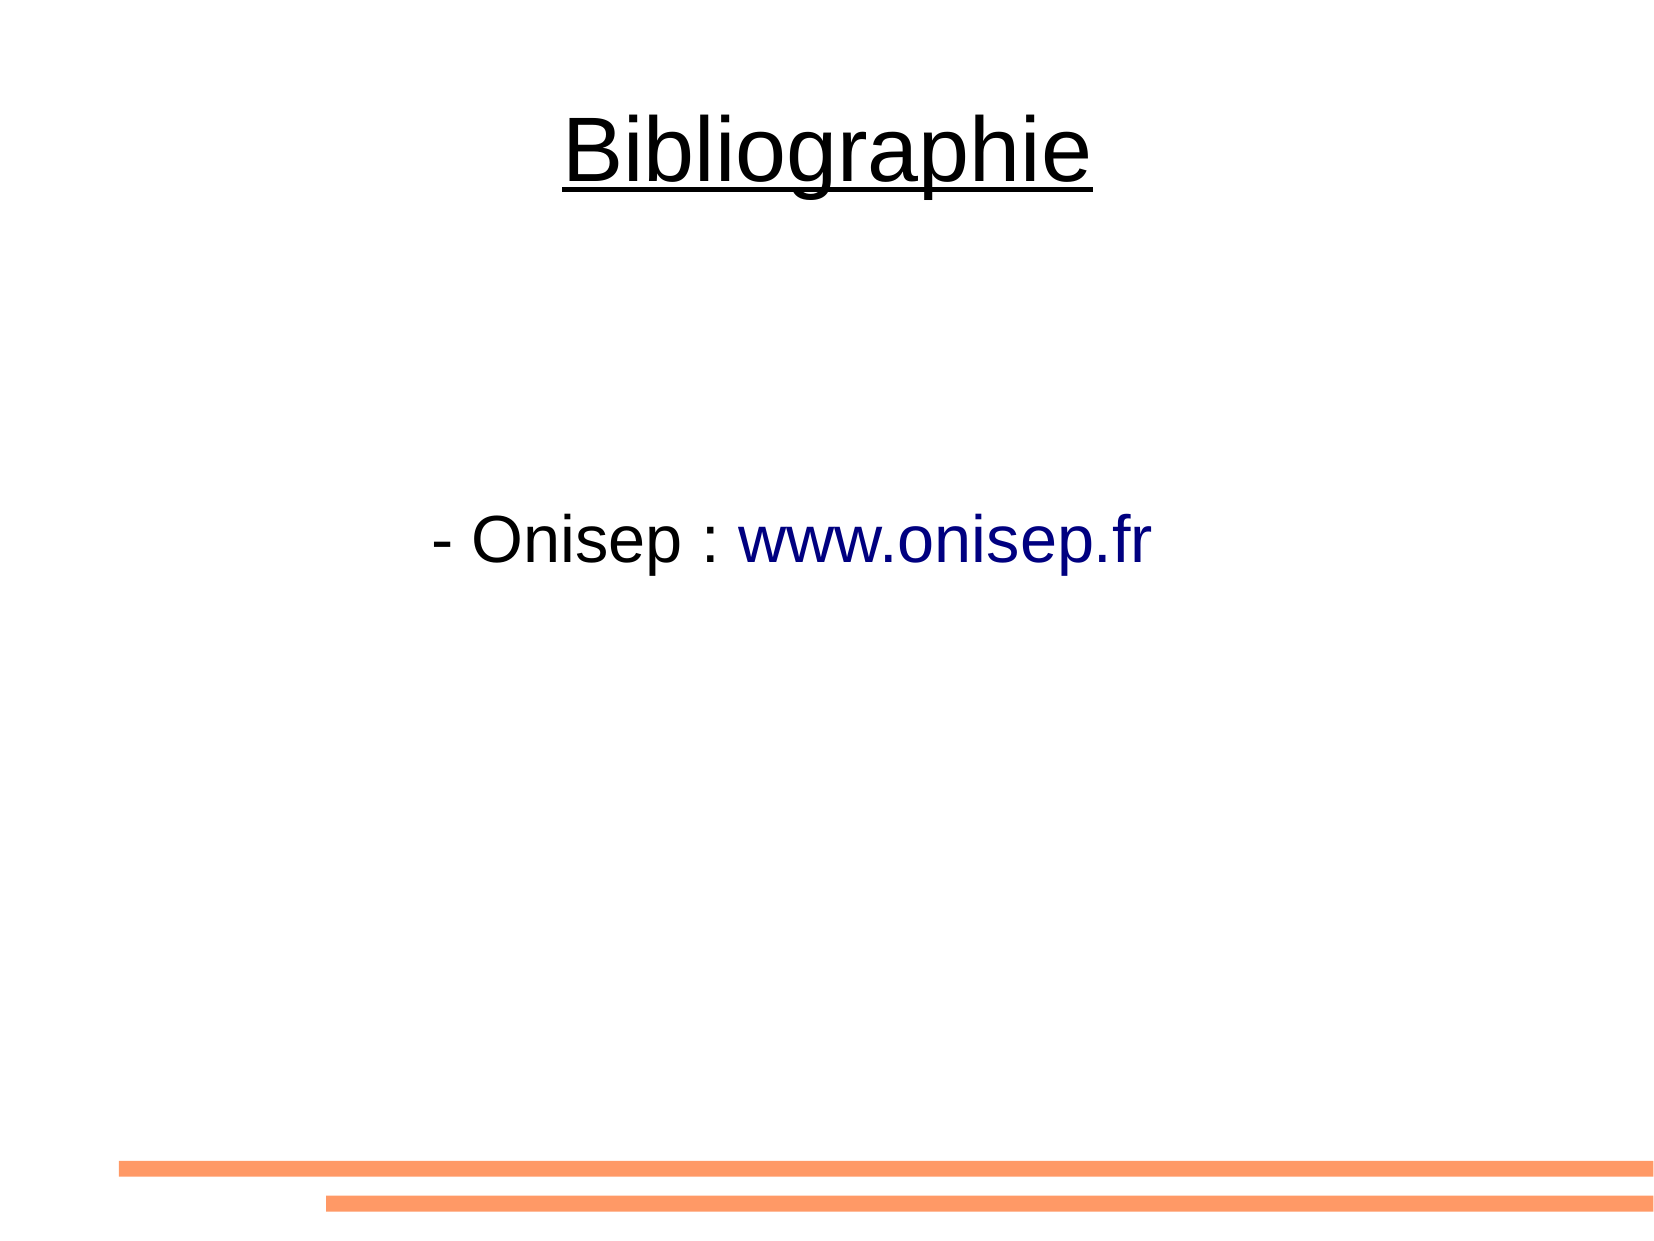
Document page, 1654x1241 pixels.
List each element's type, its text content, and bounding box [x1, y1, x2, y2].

list - Onisep : www.onisep.fr [413, 501, 1654, 1241]
title Bibliographie [121, 46, 1534, 254]
